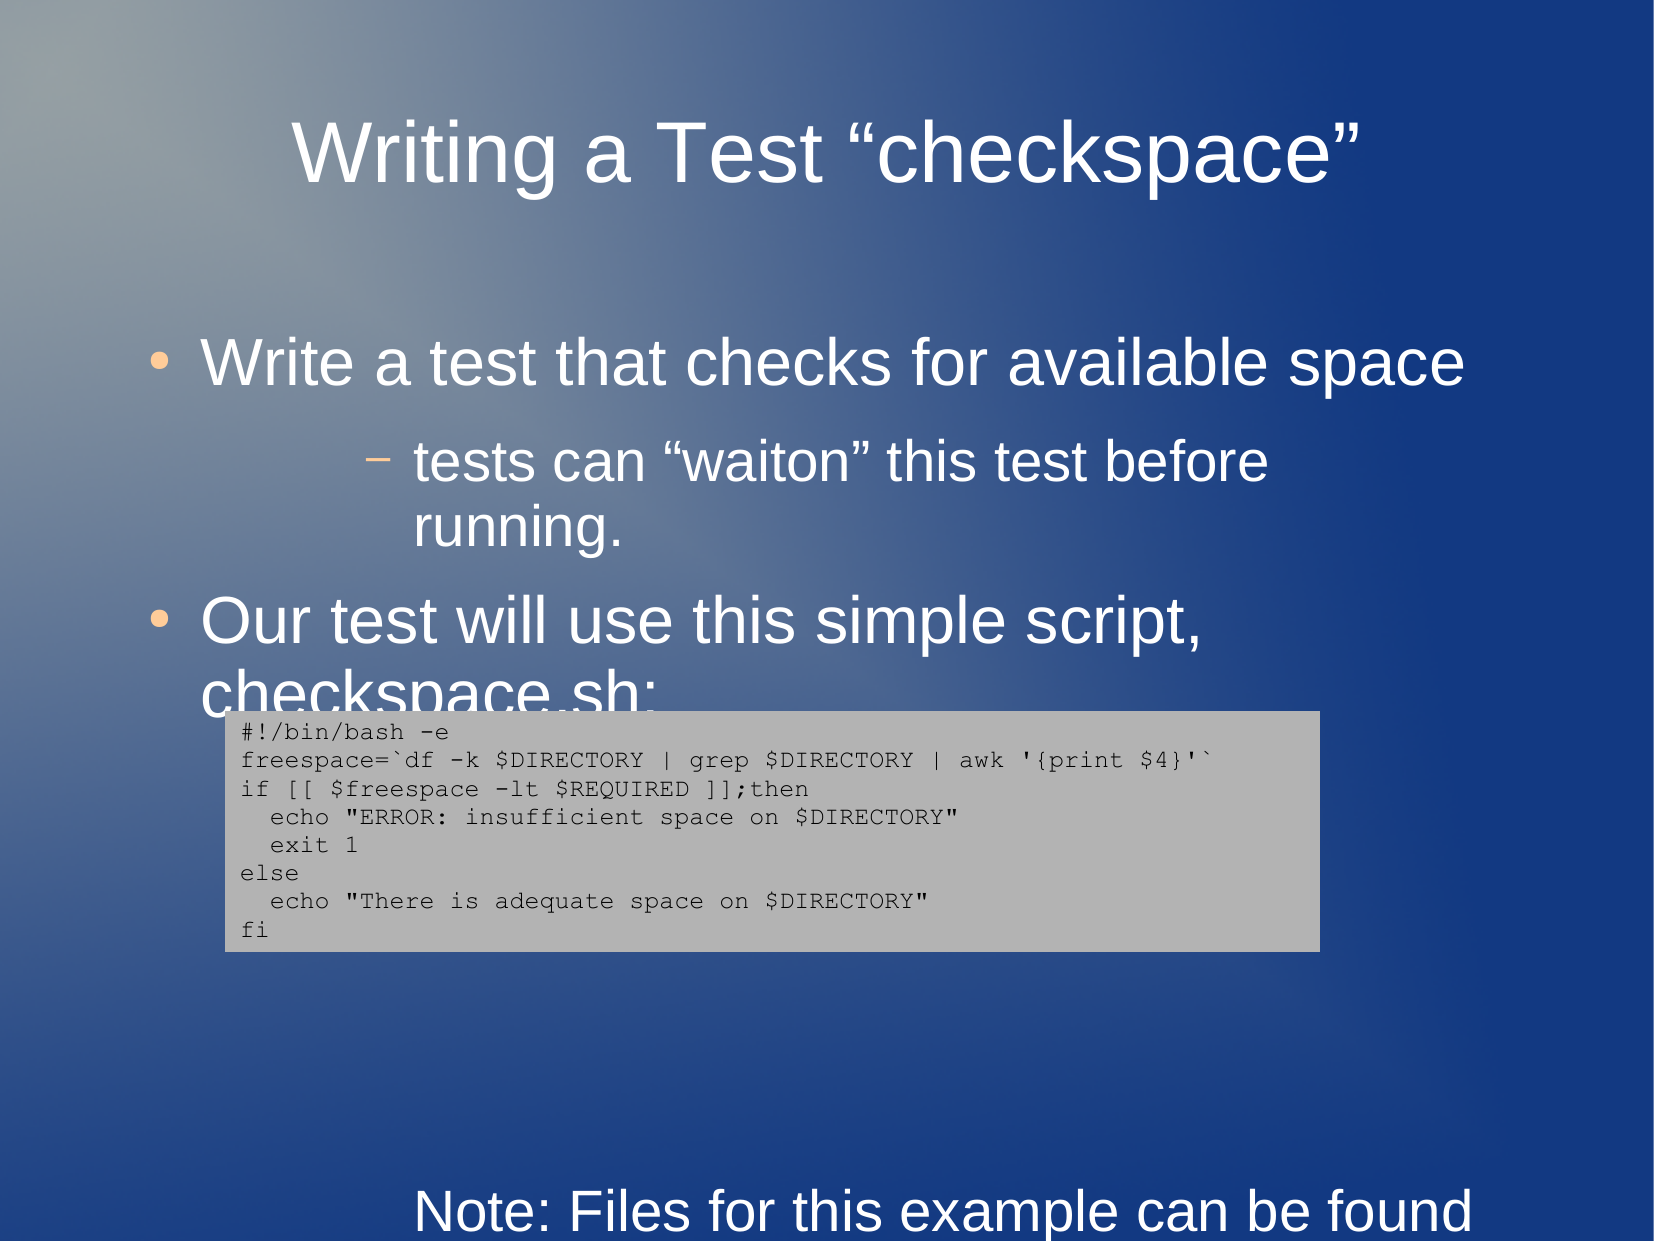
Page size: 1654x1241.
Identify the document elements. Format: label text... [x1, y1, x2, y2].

table_header #!/bin/bash -e freespace=`df -k $DIRECTORY | grep $DIRECTORY | awk '{print $4}'` if [[ $freespace -lt $REQUIRED ]];then echo "ERROR: insufficient space on $DIRECTORY" exit 1 else echo "There is adequate space on $DIRECTORY" fi [225, 711, 1320, 952]
list Write a test that checks for available space tests can “waiton” this test before running. Our test will use this simple script, checkspace.sh: Note: Files for this example can be found in “example” dir in Megatest distribution [129, 324, 1489, 1241]
picture [0, 0, 1654, 1241]
title Writing a Test “checkspace” [82, 49, 1571, 257]
